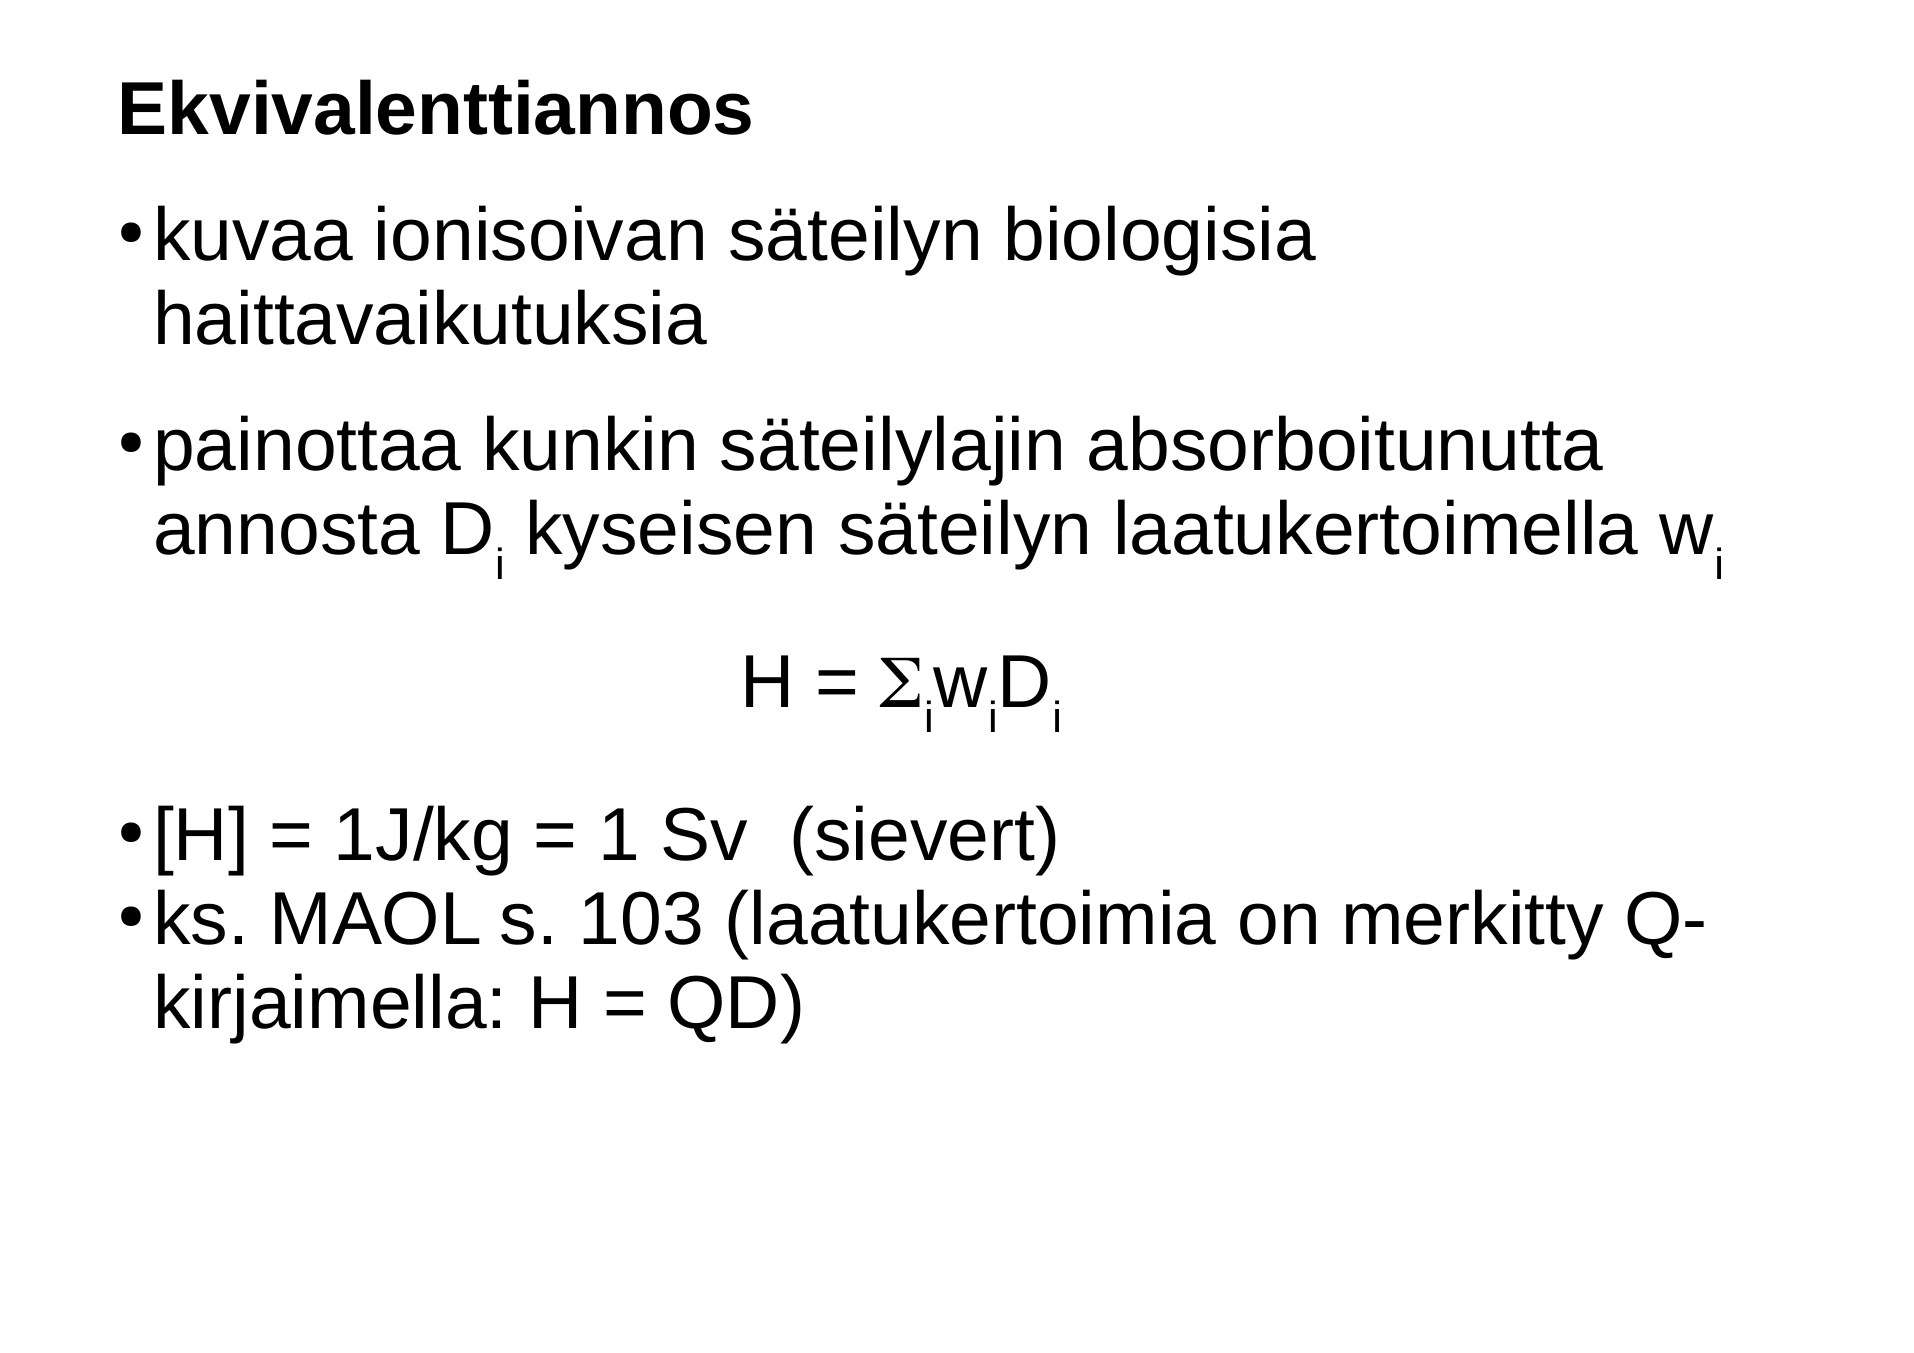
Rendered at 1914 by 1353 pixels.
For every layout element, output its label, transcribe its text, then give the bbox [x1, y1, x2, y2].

text_box Ekvivalenttiannos kuvaa ionisoivan säteilyn biologisia haittavaikutuksia painottaa kunkin säteilylajin absorboitunutta annosta Di kyseisen säteilyn laatukertoimella wi H = SiwiDi [H] = 1J/kg = 1 Sv (sievert) ks. MAOL s. 103 (laatukertoimia on merkitty Q-kirjaimella: H = QD) [102, 59, 1784, 1261]
